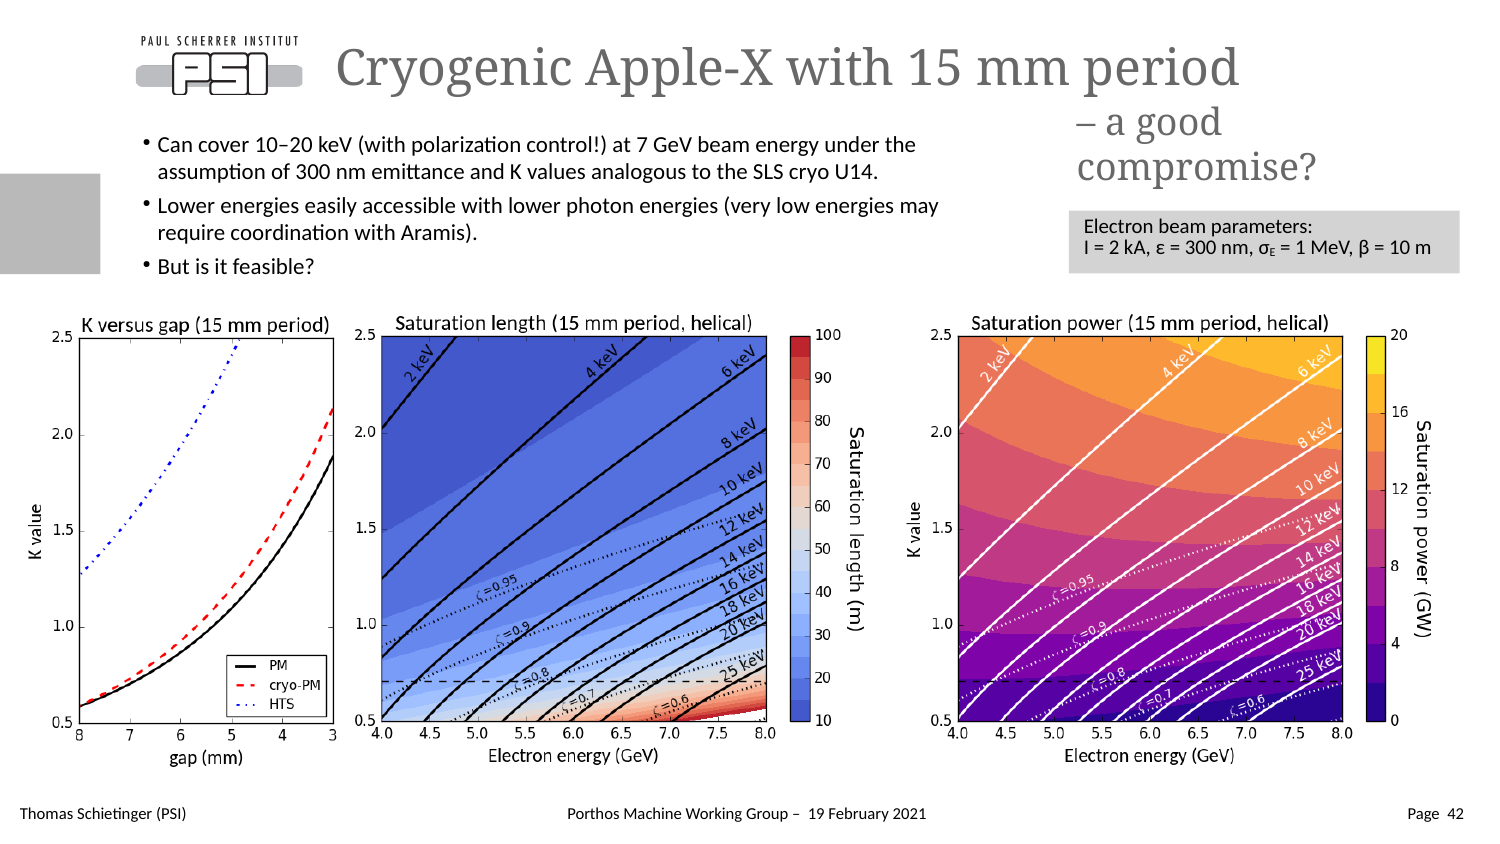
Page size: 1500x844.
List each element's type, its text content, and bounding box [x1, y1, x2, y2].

text_box Electron beam parameters: I = 2 kA, ε = 300 nm, σE = 1 MeV, β = 10 m [1068, 210, 1460, 274]
title Cryogenic Apple-X with 15 mm period [334, 35, 1313, 98]
picture [10, 284, 1486, 800]
title – a good compromise? [1076, 98, 1470, 146]
list Can cover 10–20 keV (with polarization control!) at 7 GeV beam energy under the assumption of 300 nm emittance and K values analogous to the SLS cryo U14. Lower energies easily accessible with lower photon energies (very low energies may require coordination with Aramis). But is it feasible? [135, 129, 1002, 289]
